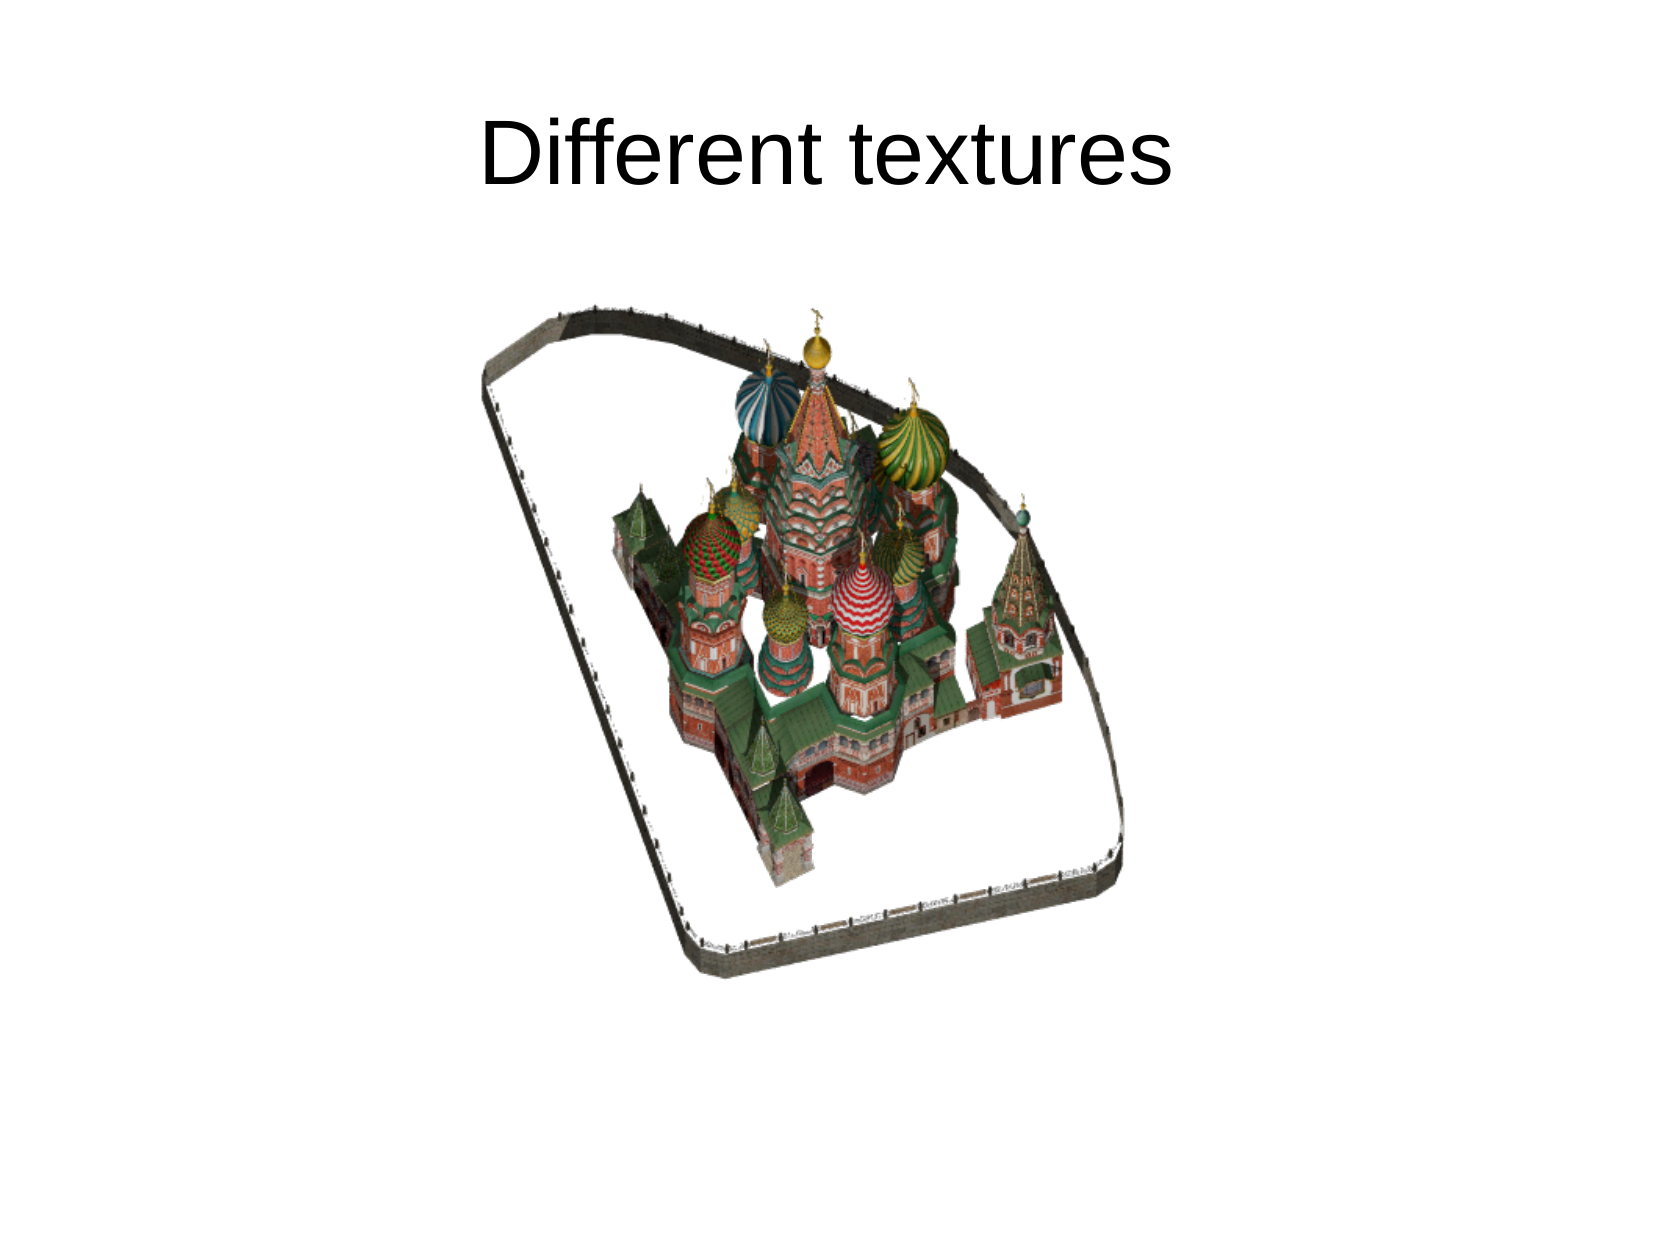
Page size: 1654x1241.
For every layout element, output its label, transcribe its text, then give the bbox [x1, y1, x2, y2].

picture [324, 295, 1325, 1046]
title Different textures [82, 49, 1571, 257]
